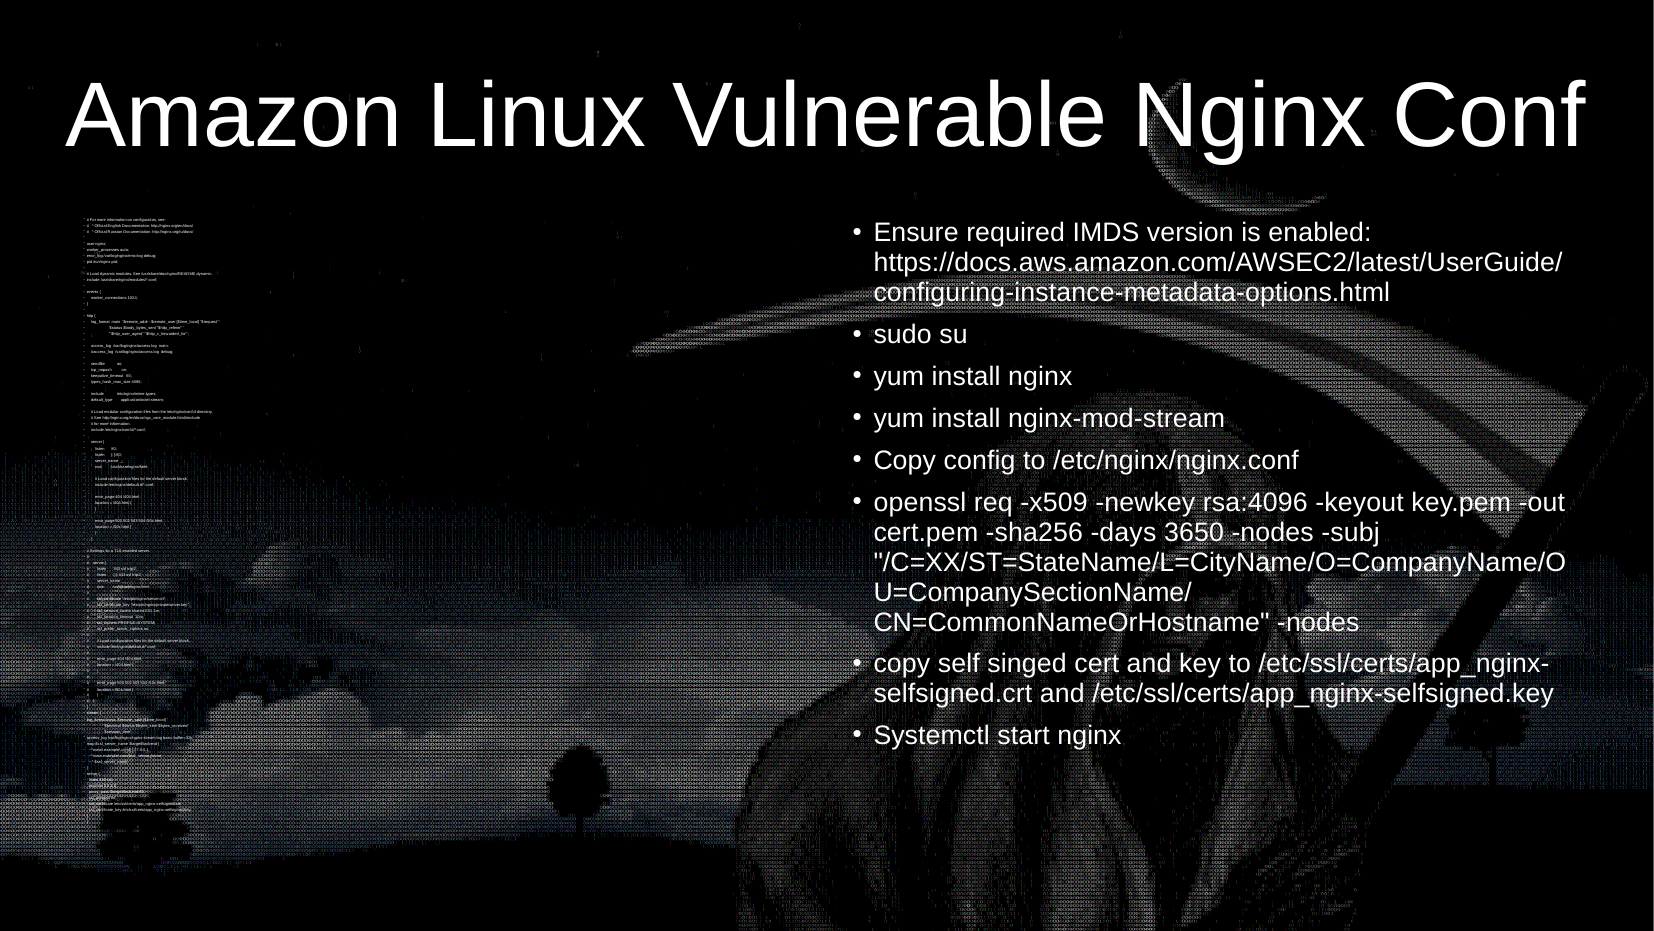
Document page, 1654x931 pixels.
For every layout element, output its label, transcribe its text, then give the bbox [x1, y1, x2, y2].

list # For more information on configuration, see: # * Official English Documentation: http://nginx.org/en/docs/ # * Official Russian Documentation: http://nginx.org/ru/docs/ user nginx; worker_processes auto; error_log /var/log/nginx/error.log debug; pid /run/nginx.pid; # Load dynamic modules. See /usr/share/doc/nginx/README.dynamic. include /usr/share/nginx/modules/*.conf; events { worker_connections 1024; } http { log_format main '$remote_addr - $remote_user [$time_local] "$request" ' '$status $body_bytes_sent "$http_referer" ' '"$http_user_agent" "$http_x_forwarded_for"'; access_log /var/log/nginx/access.log main; #access_log /var/log/nginx/access.log debug; sendfile on; tcp_nopush on; keepalive_timeout 65; types_hash_max_size 4096; include /etc/nginx/mime.types; default_type application/octet-stream; # Load modular configuration files from the /etc/nginx/conf.d directory. # See http://nginx.org/en/docs/ngx_core_module.html#include # for more information. include /etc/nginx/conf.d/*.conf; server { listen 80; listen [::]:80; server_name _; root /usr/share/nginx/html; # Load configuration files for the default server block. include /etc/nginx/default.d/*.conf; error_page 404 /404.html; location = /404.html { } error_page 500 502 503 504 /50x.html; location = /50x.html { } } # Settings for a TLS enabled server. # # server { # listen 443 ssl http2; # listen [::]:443 ssl http2; # server_name _; # root /usr/share/nginx/html; # # ssl_certificate "/etc/pki/nginx/server.crt"; # ssl_certificate_key "/etc/pki/nginx/private/server.key"; # ssl_session_cache shared:SSL:1m; # ssl_session_timeout 10m; # ssl_ciphers PROFILE=SYSTEM; # ssl_prefer_server_ciphers on; # # # Load configuration files for the default server block. # include /etc/nginx/default.d/*.conf; # # error_page 404 /404.html; # location = /404.html { # } # # error_page 500 502 503 504 /50x.html; # location = /50x.html { # } # } } stream { log_format basic '$remote_addr [$time_local] ' '$protocol $status $bytes_sent $bytes_received ' '$session_time'; access_log /var/log/nginx/nginx-stream.log basic buffer=32k; map $ssl_server_name $targetBackend { ~^www\.example\.com$ 127.0.0.1; ~^www.example\.com $ssl_server_name; ~.* $ssl_server_name; } server { listen 443 ssl; resolver 8.8.8.8; proxy_pass $targetBackend:80; ssl_preread on; ssl_certificate /etc/ssl/certs/app_nginx-selfsigned.crt; ssl_certificate_key /etc/ssl/certs/app_nginx-selfsigned.key; } } [82, 217, 846, 898]
title Amazon Linux Vulnerable Nginx Conf [11, 12, 1642, 218]
list Ensure required IMDS version is enabled: https://docs.aws.amazon.com/AWSEC2/latest/UserGuide/configuring-instance-metadata-options.html sudo su yum install nginx yum install nginx-mod-stream Copy config to /etc/nginx/nginx.conf openssl req -x509 -newkey rsa:4096 -keyout key.pem -out cert.pem -sha256 -days 3650 -nodes -subj "/C=XX/ST=StateName/L=CityName/O=CompanyName/OU=CompanySectionName/CN=CommonNameOrHostname" -nodes copy self singed cert and key to /etc/ssl/certs/app_nginx-selfsigned.crt and /etc/ssl/certs/app_nginx-selfsigned.key Systemctl start nginx [845, 217, 1572, 758]
picture [0, 0, 1654, 931]
